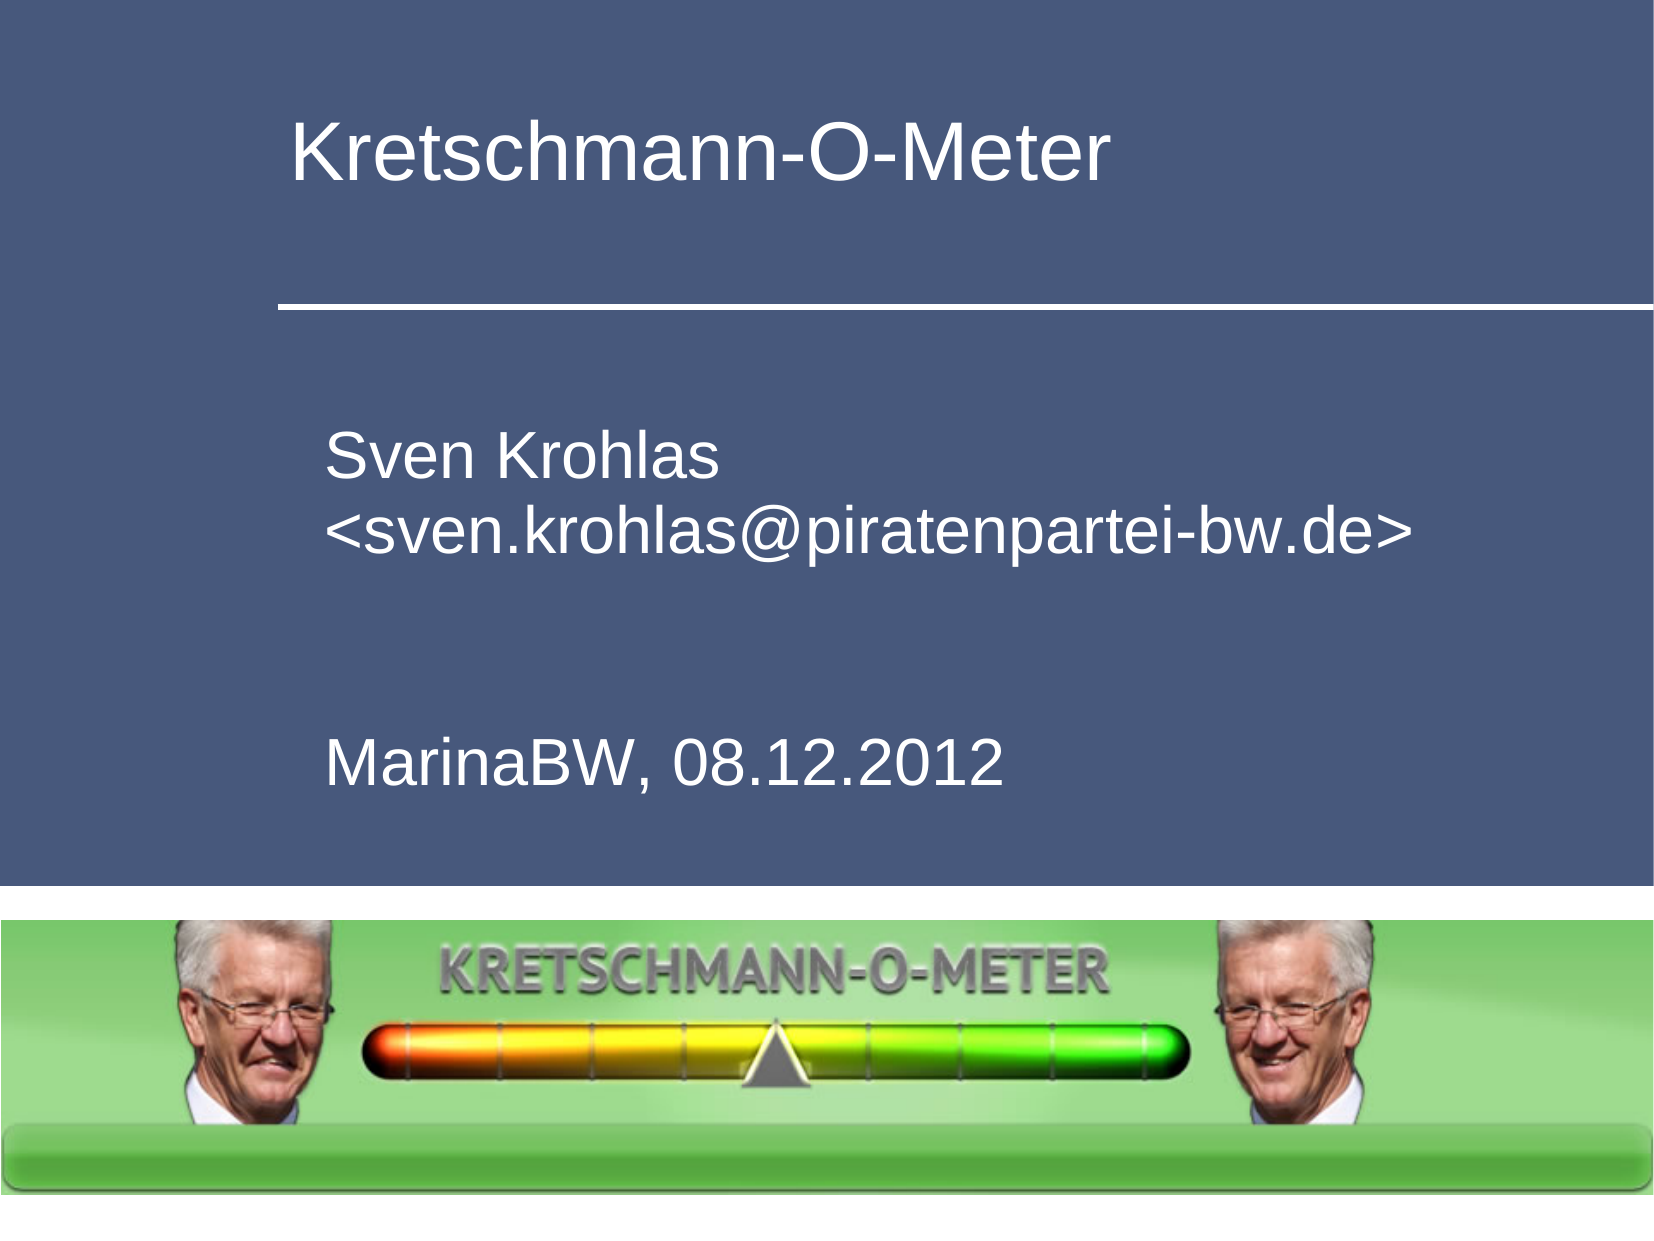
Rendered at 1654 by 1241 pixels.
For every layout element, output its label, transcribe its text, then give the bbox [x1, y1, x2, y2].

subtitle Sven Krohlas <sven.krohlas@piratenpartei-bw.de> MarinaBW, 08.12.2012 [324, 299, 1595, 801]
picture [1, 920, 1654, 1195]
title Kretschmann-O-Meter [289, 73, 1595, 231]
